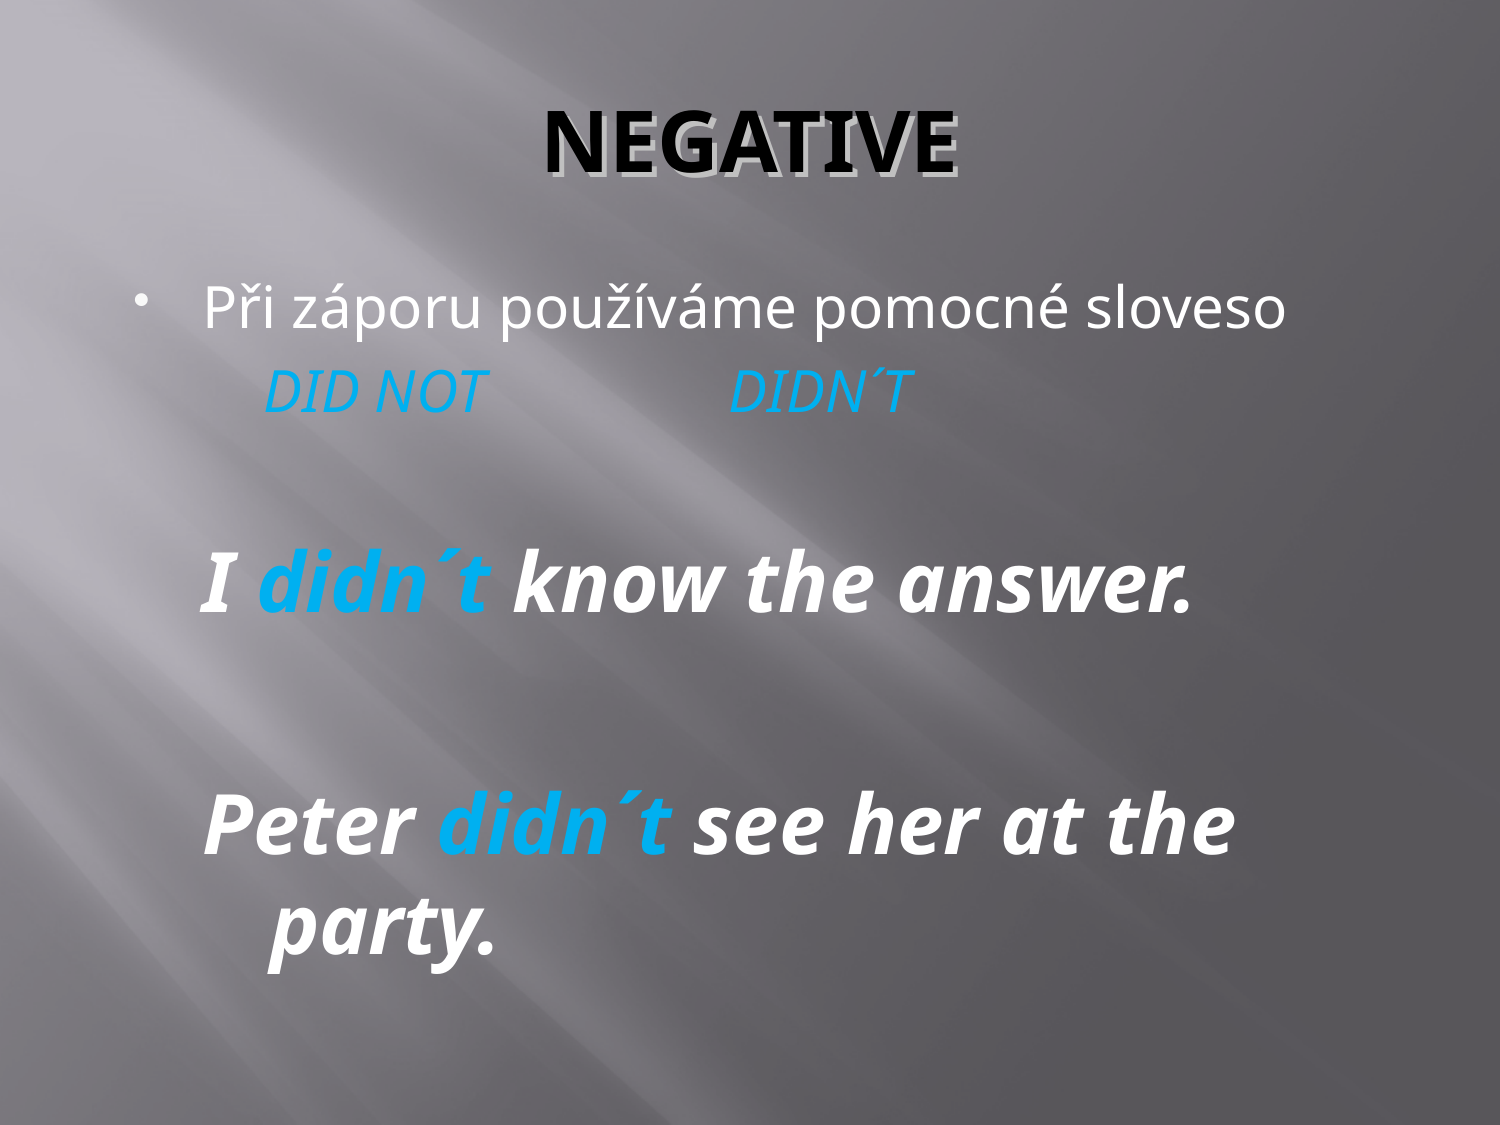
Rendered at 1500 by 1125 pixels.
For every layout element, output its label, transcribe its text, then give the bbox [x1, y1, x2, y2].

title NEGATIVE [75, 45, 1426, 233]
list Při záporu používáme pomocné sloveso DID NOT DIDN´T I didn´t know the answer. Peter didn´t see her at the party. [75, 262, 1426, 1036]
